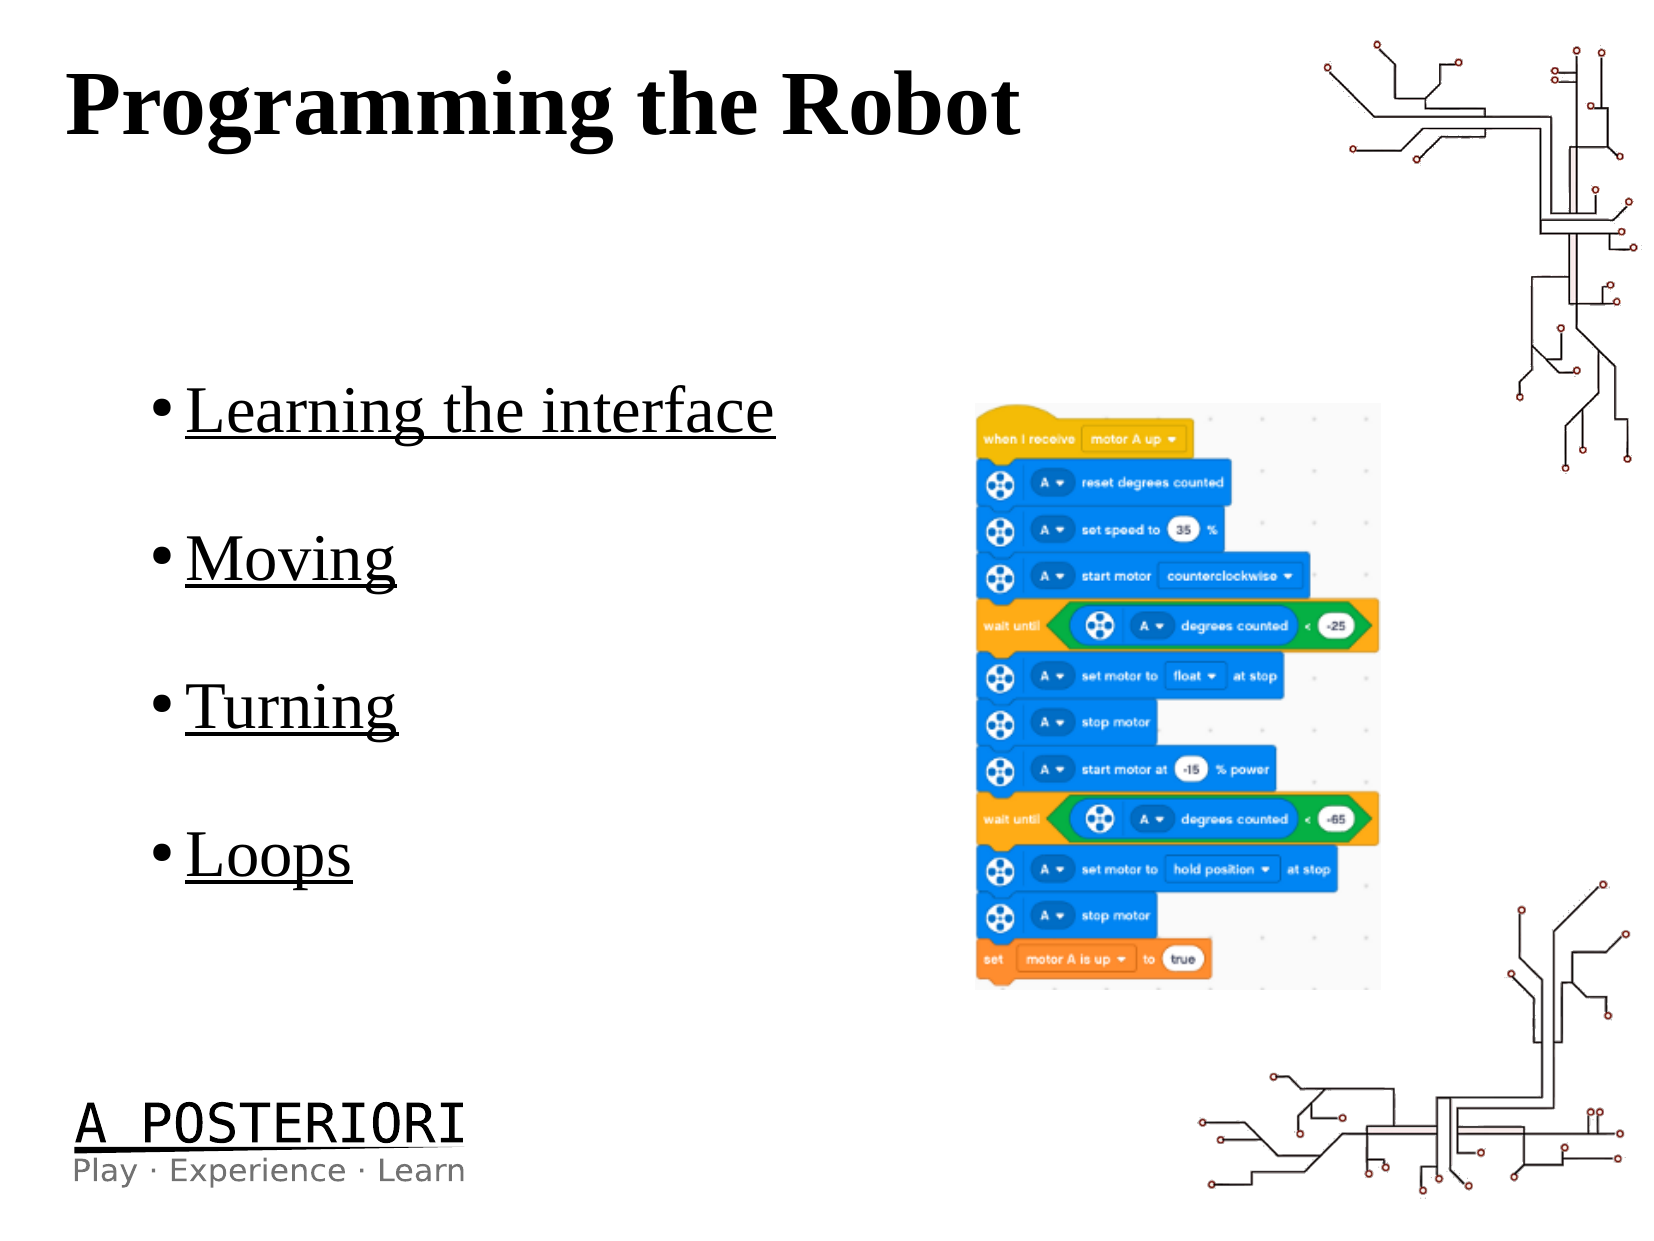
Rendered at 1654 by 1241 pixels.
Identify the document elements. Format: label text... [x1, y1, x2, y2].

picture [975, 35, 1643, 1200]
subtitle Learning the interface Moving Turning Loops [150, 224, 1051, 966]
title Programming the Robot [11, 14, 1077, 192]
